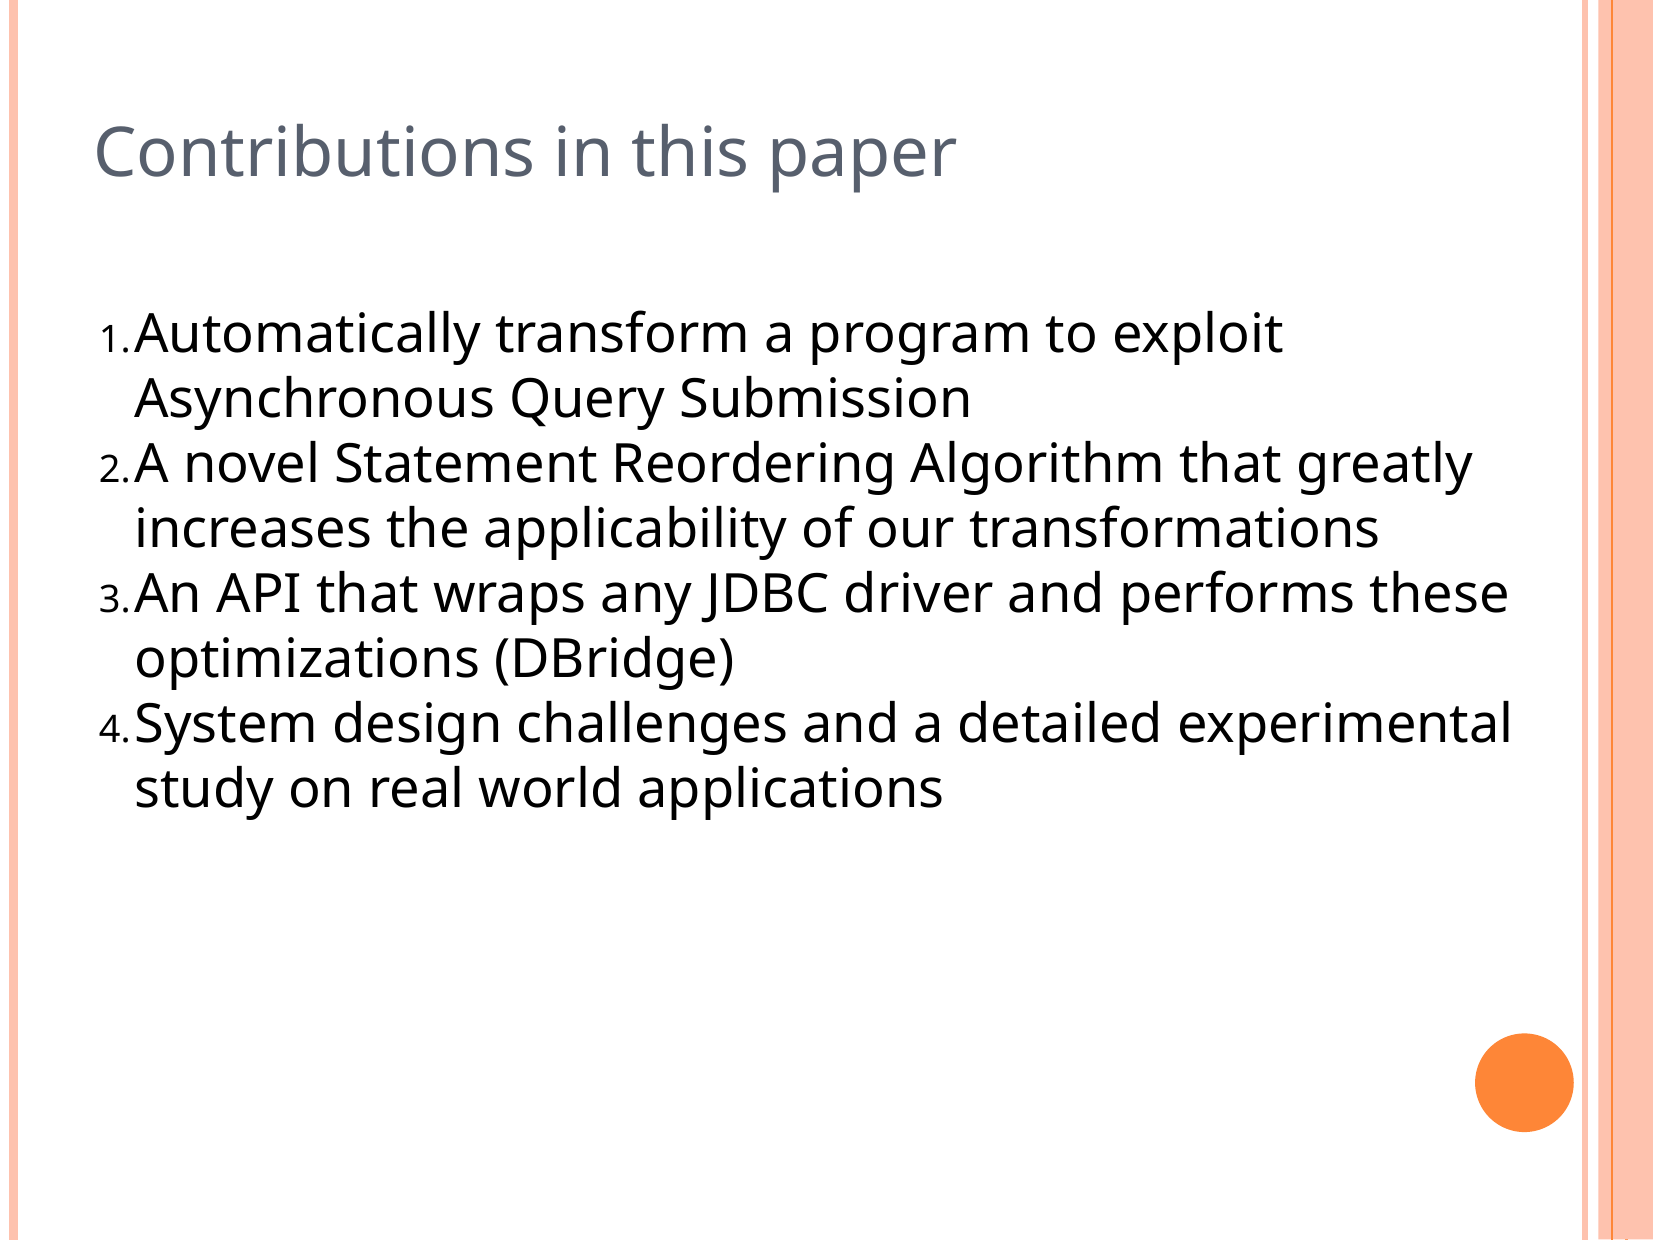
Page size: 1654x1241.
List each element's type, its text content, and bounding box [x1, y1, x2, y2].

text_box Automatically transform a program to exploit Asynchronous Query Submission A novel Statement Reordering Algorithm that greatly increases the applicability of our transformations An API that wraps any JDBC driver and performs these optimizations (DBridge) System design challenges and a detailed experimental study on real world applications [82, 290, 1570, 1094]
text_box Contributions in this paper [76, 7, 1565, 199]
